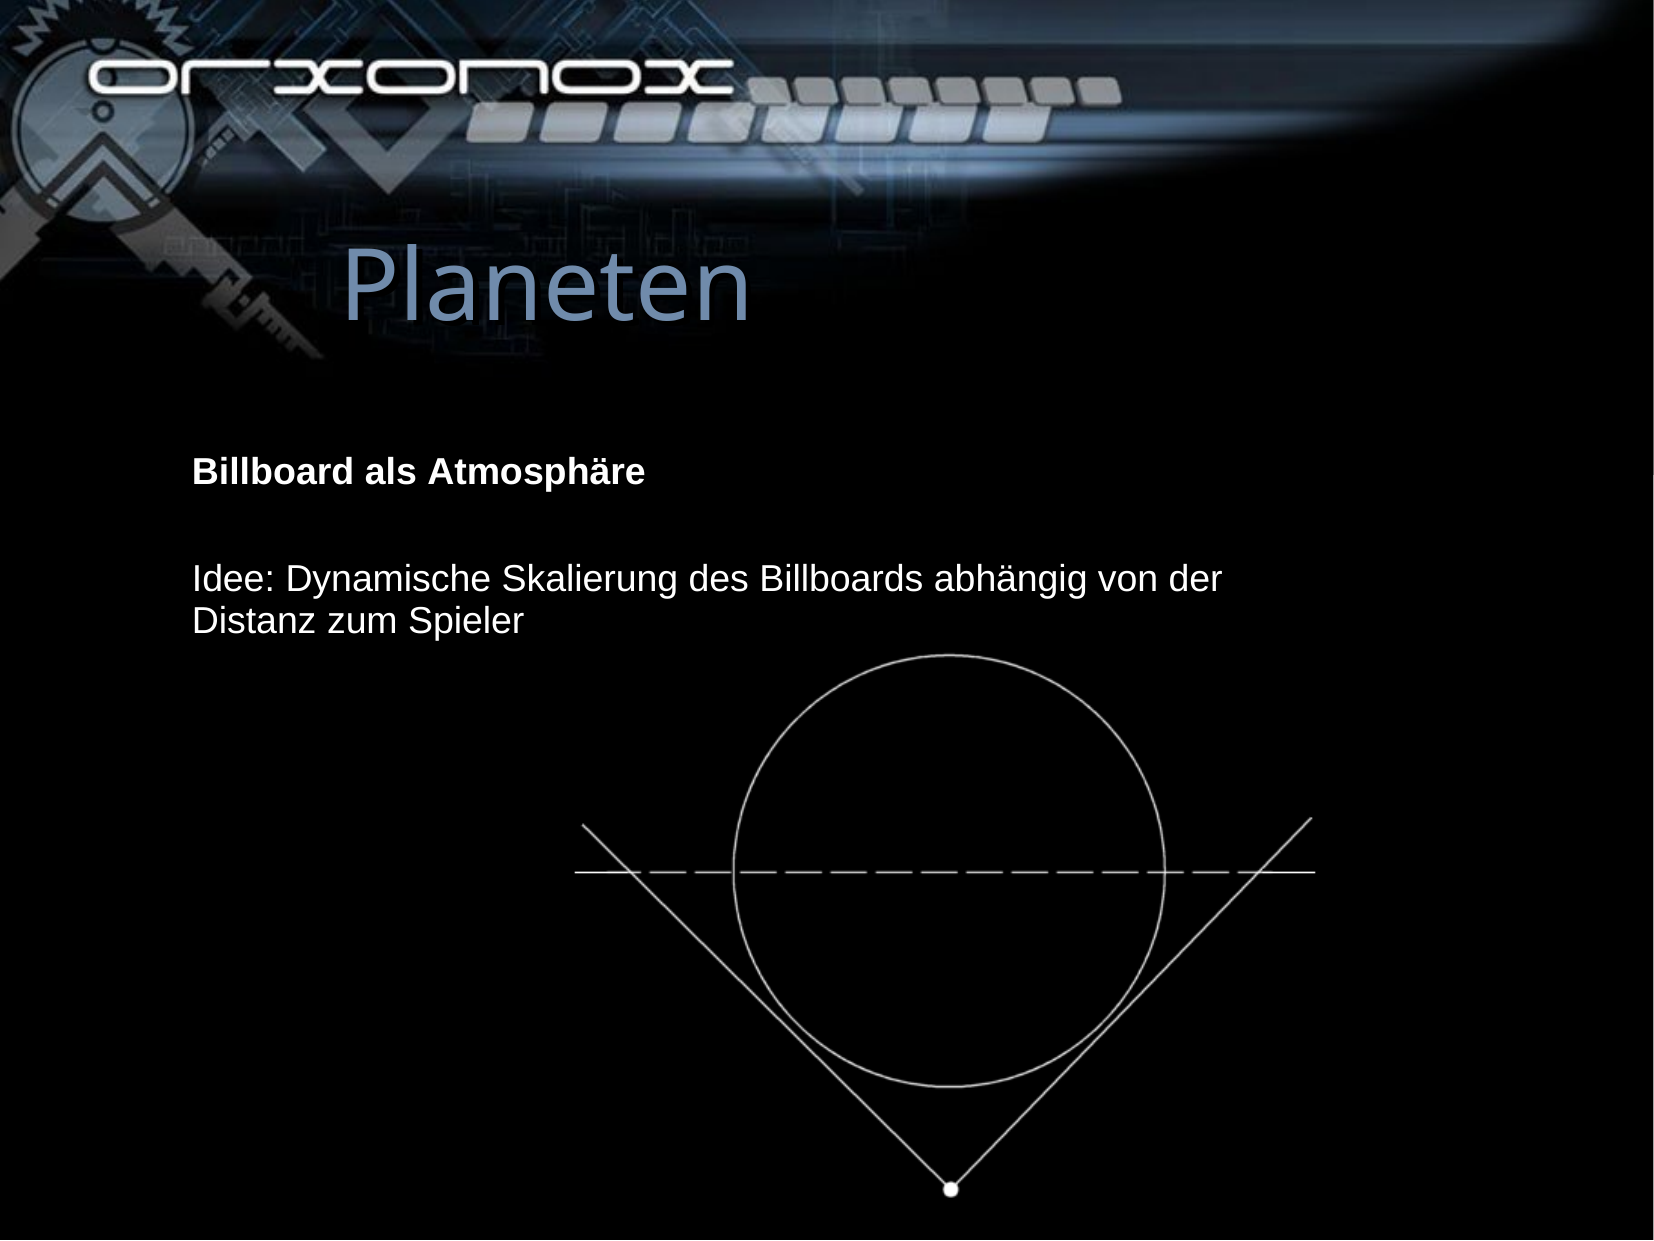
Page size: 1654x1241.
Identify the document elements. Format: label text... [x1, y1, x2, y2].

text_box Planeten [324, 205, 1300, 337]
picture [0, 0, 1654, 475]
picture [566, 620, 1329, 1219]
text_box Billboard als Atmosphäre Idee: Dynamische Skalierung des Billboards abhängig von der Distanz zum Spieler [177, 442, 1329, 715]
